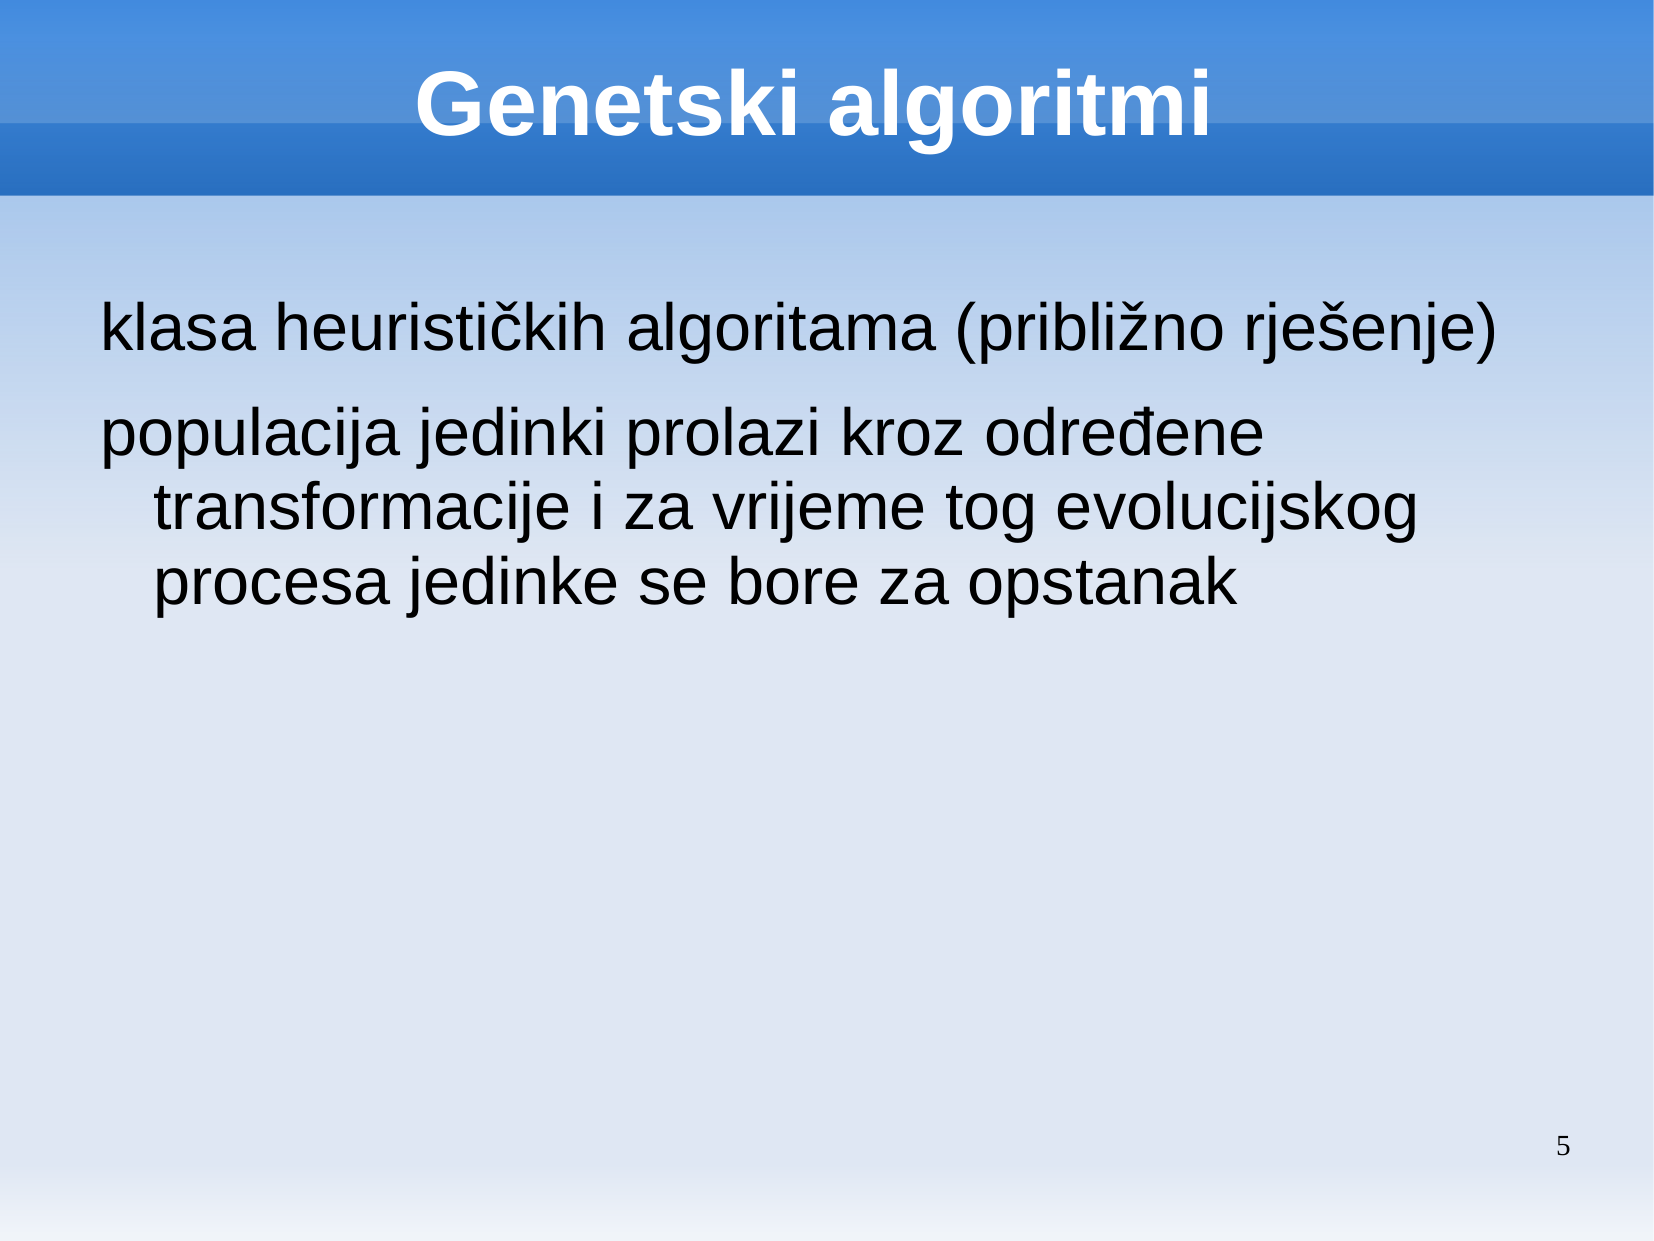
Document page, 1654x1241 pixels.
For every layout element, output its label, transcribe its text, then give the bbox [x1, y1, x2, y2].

title Genetski algoritmi [76, 7, 1565, 200]
list klasa heurističkih algoritama (približno rješenje) populacija jedinki prolazi kroz određene transformacije i za vrijeme tog evolucijskog procesa jedinke se bore za opstanak [82, 290, 1571, 1094]
picture [0, 0, 1654, 1241]
